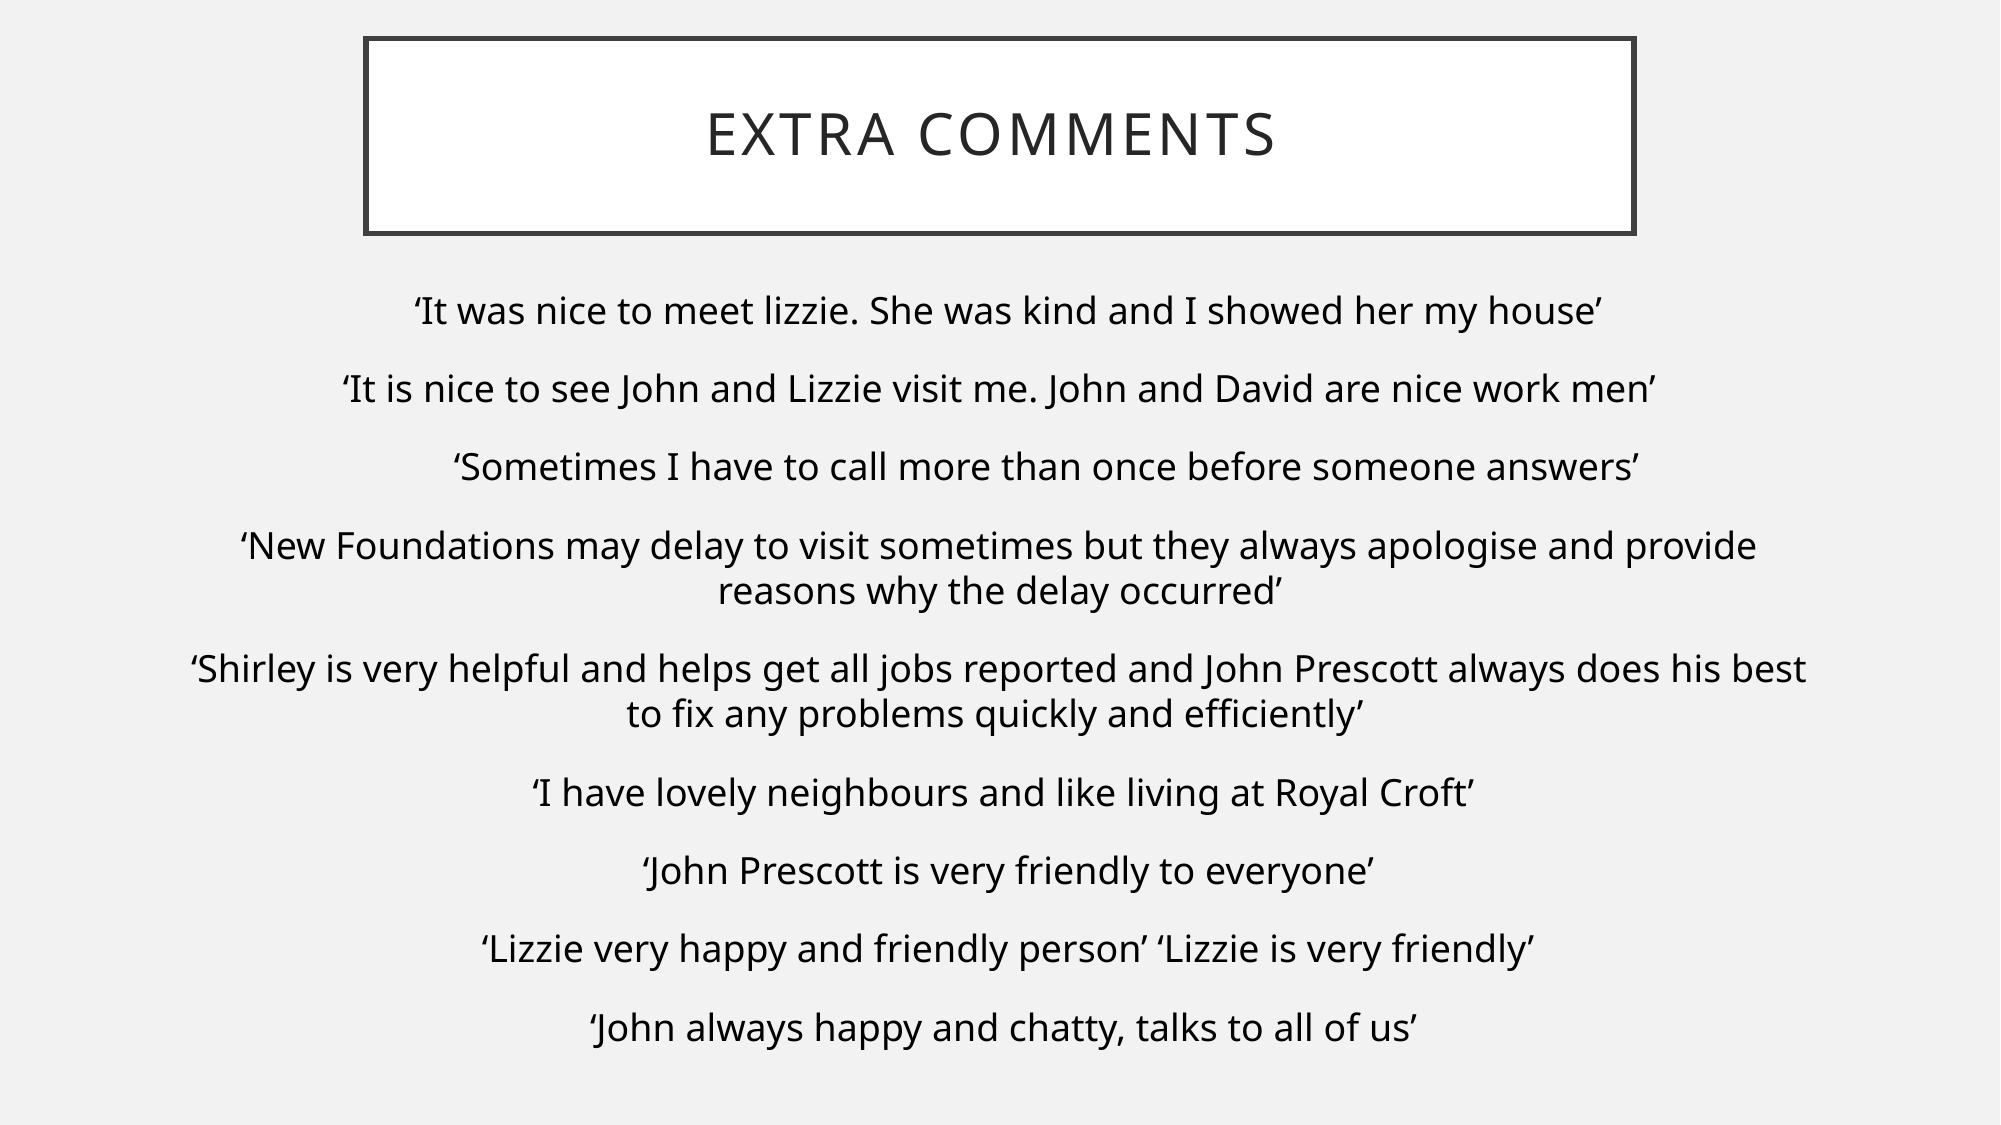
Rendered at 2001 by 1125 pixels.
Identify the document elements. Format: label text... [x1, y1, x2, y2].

text_box ‘John always happy and chatty, talks to all of us’ [184, 996, 1834, 1057]
text_box ‘Lizzie very happy and friendly person’ ‘Lizzie is very friendly’ [184, 917, 1834, 979]
text_box ‘It is nice to see John and Lizzie visit me. John and David are nice work men’ [175, 357, 1825, 419]
text_box ‘Shirley is very helpful and helps get all jobs reported and John Prescott always does his best to fix any problems quickly and efficiently’ [175, 637, 1825, 744]
title Extra Comments [366, 38, 1634, 234]
text_box ‘It was nice to meet lizzie. She was kind and I showed her my house’ [227, 279, 1791, 340]
text_box ‘John Prescott is very friendly to everyone’ [184, 839, 1834, 901]
text_box ‘Sometimes I have to call more than once before someone answers’ [319, 435, 1775, 497]
text_box ‘New Foundations may delay to visit sometimes but they always apologise and provide reasons why the delay occurred’ [175, 514, 1825, 621]
text_box ‘I have lovely neighbours and like living at Royal Croft’ [184, 761, 1834, 823]
